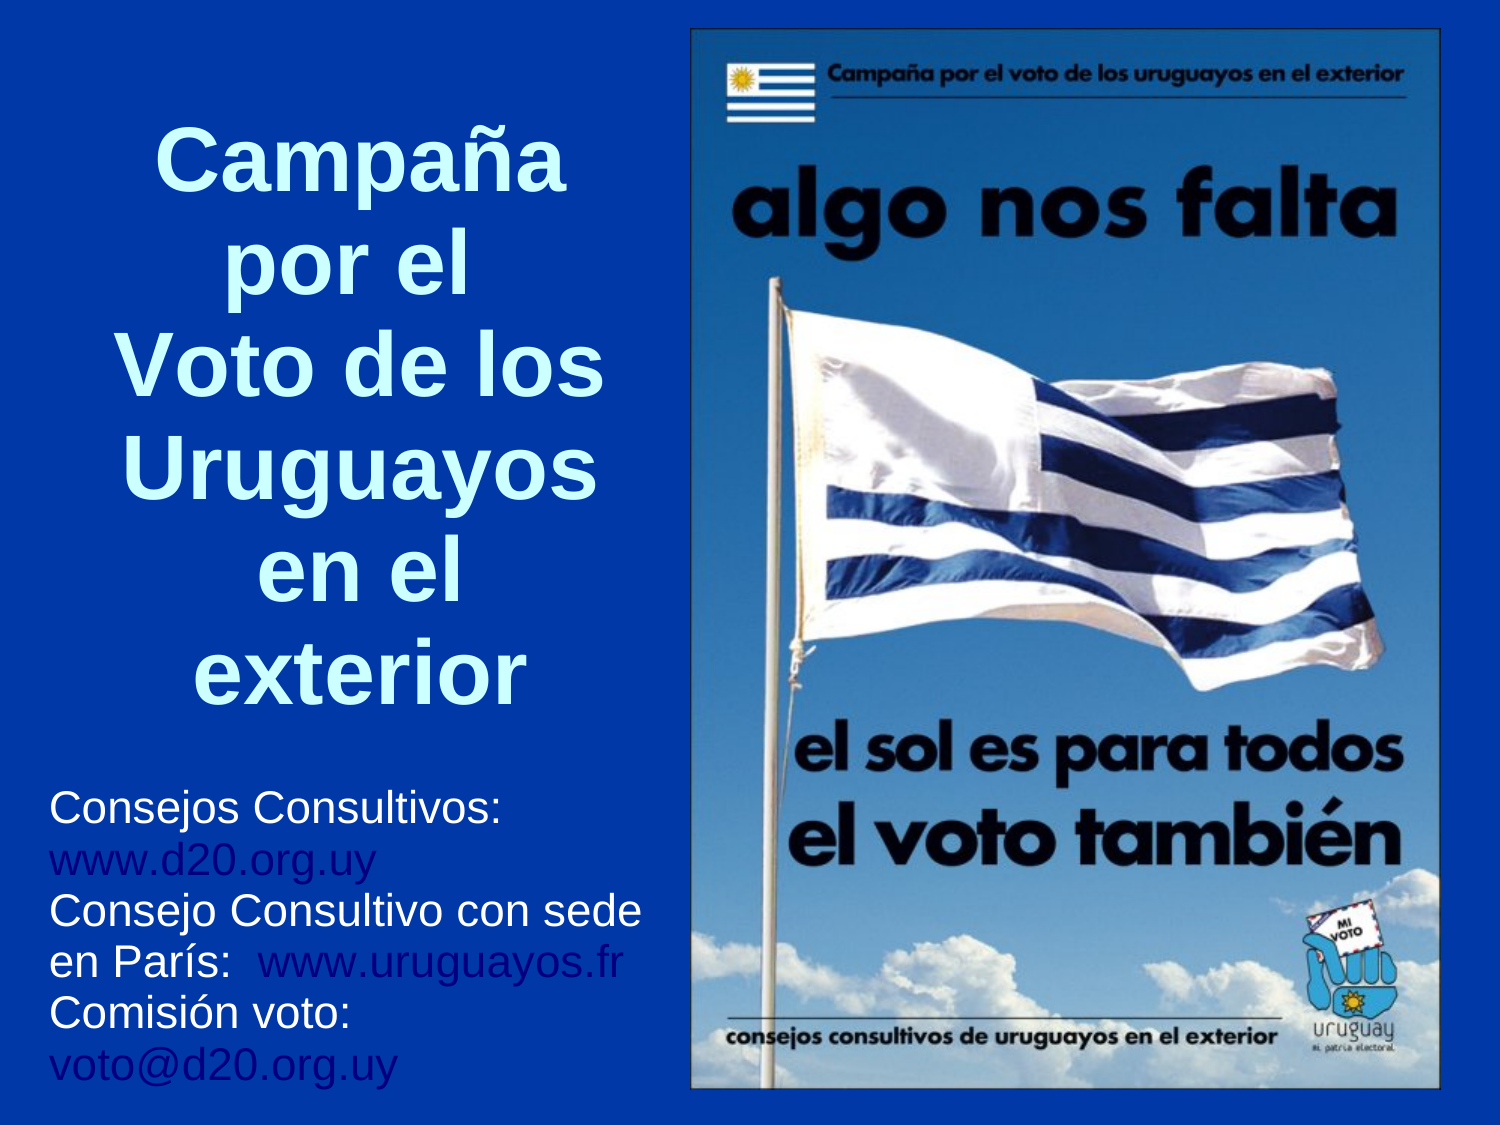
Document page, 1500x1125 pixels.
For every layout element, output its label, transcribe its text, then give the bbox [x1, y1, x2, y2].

text_box Consejos Consultivos: www.d20.org.uy Consejo Consultivo con sede en París: www.uruguayos.fr Comisión voto: voto@d20.org.uy [34, 774, 665, 1098]
picture [690, 28, 1441, 1090]
title Campaña por el Voto de los Uruguayos en el exterior [94, 54, 627, 774]
